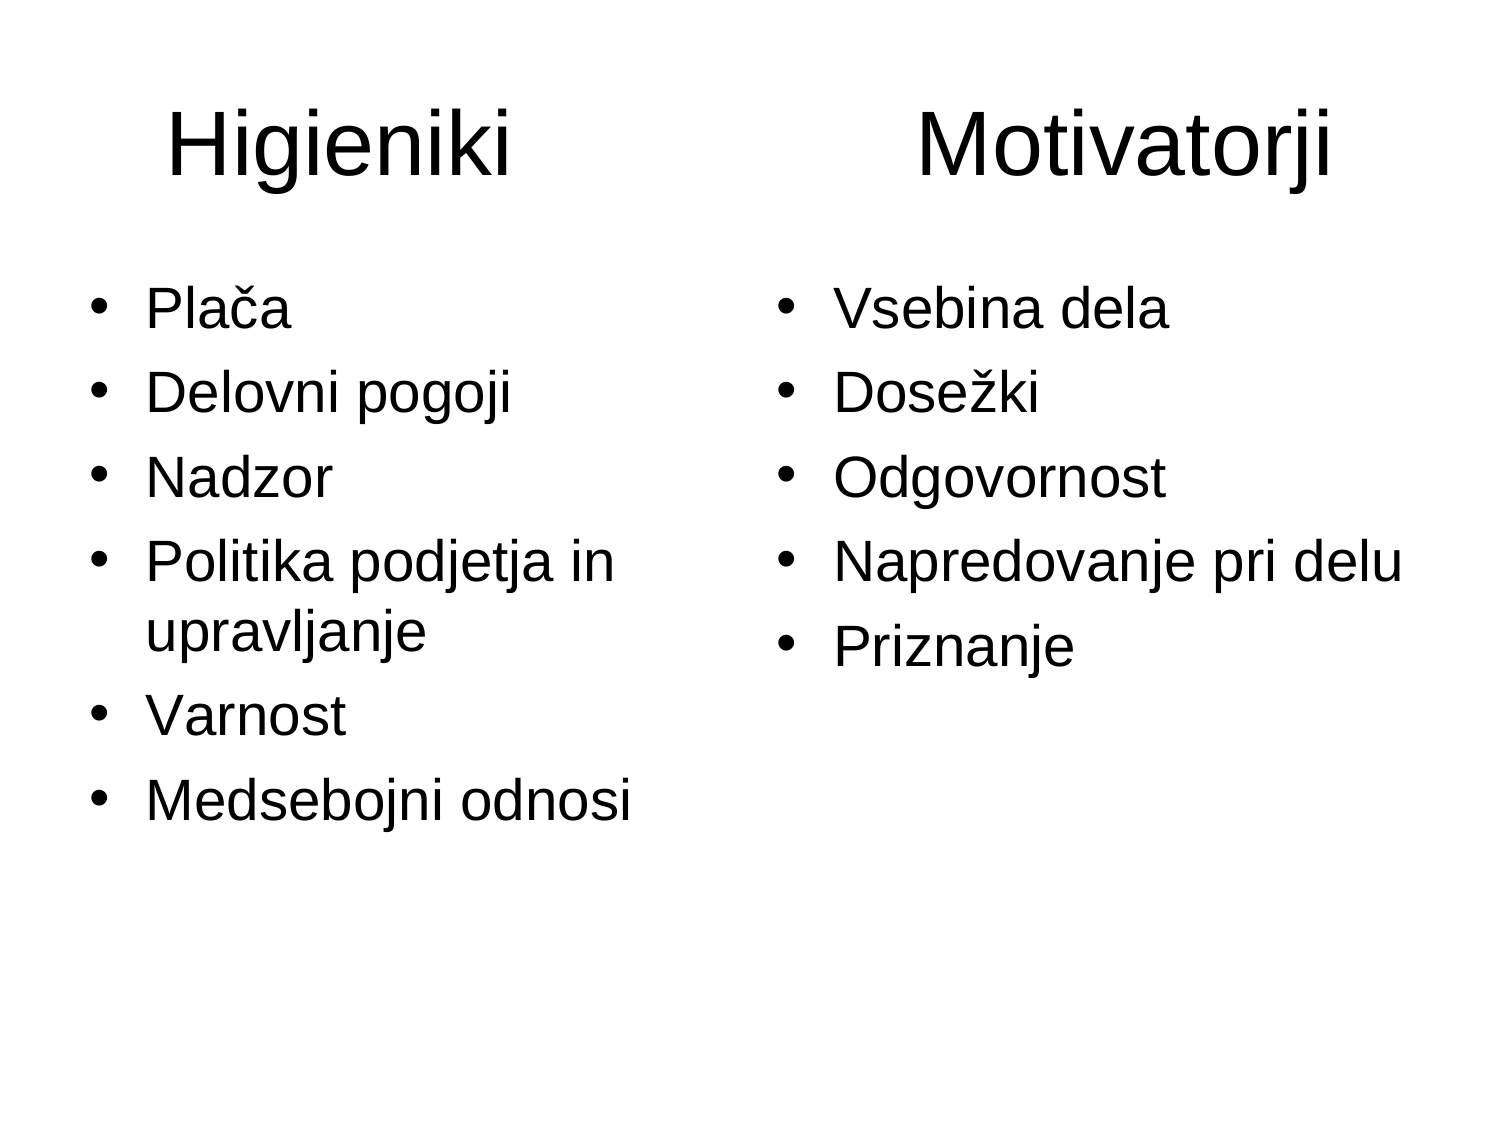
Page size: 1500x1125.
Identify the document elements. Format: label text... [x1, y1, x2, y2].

list Plača Delovni pogoji Nadzor Politika podjetja in upravljanje Varnost Medsebojni odnosi [74, 262, 738, 1006]
title Higieniki Motivatorji [75, 45, 1426, 233]
list Vsebina dela Dosežki Odgovornost Napredovanje pri delu Priznanje [762, 262, 1425, 1006]
